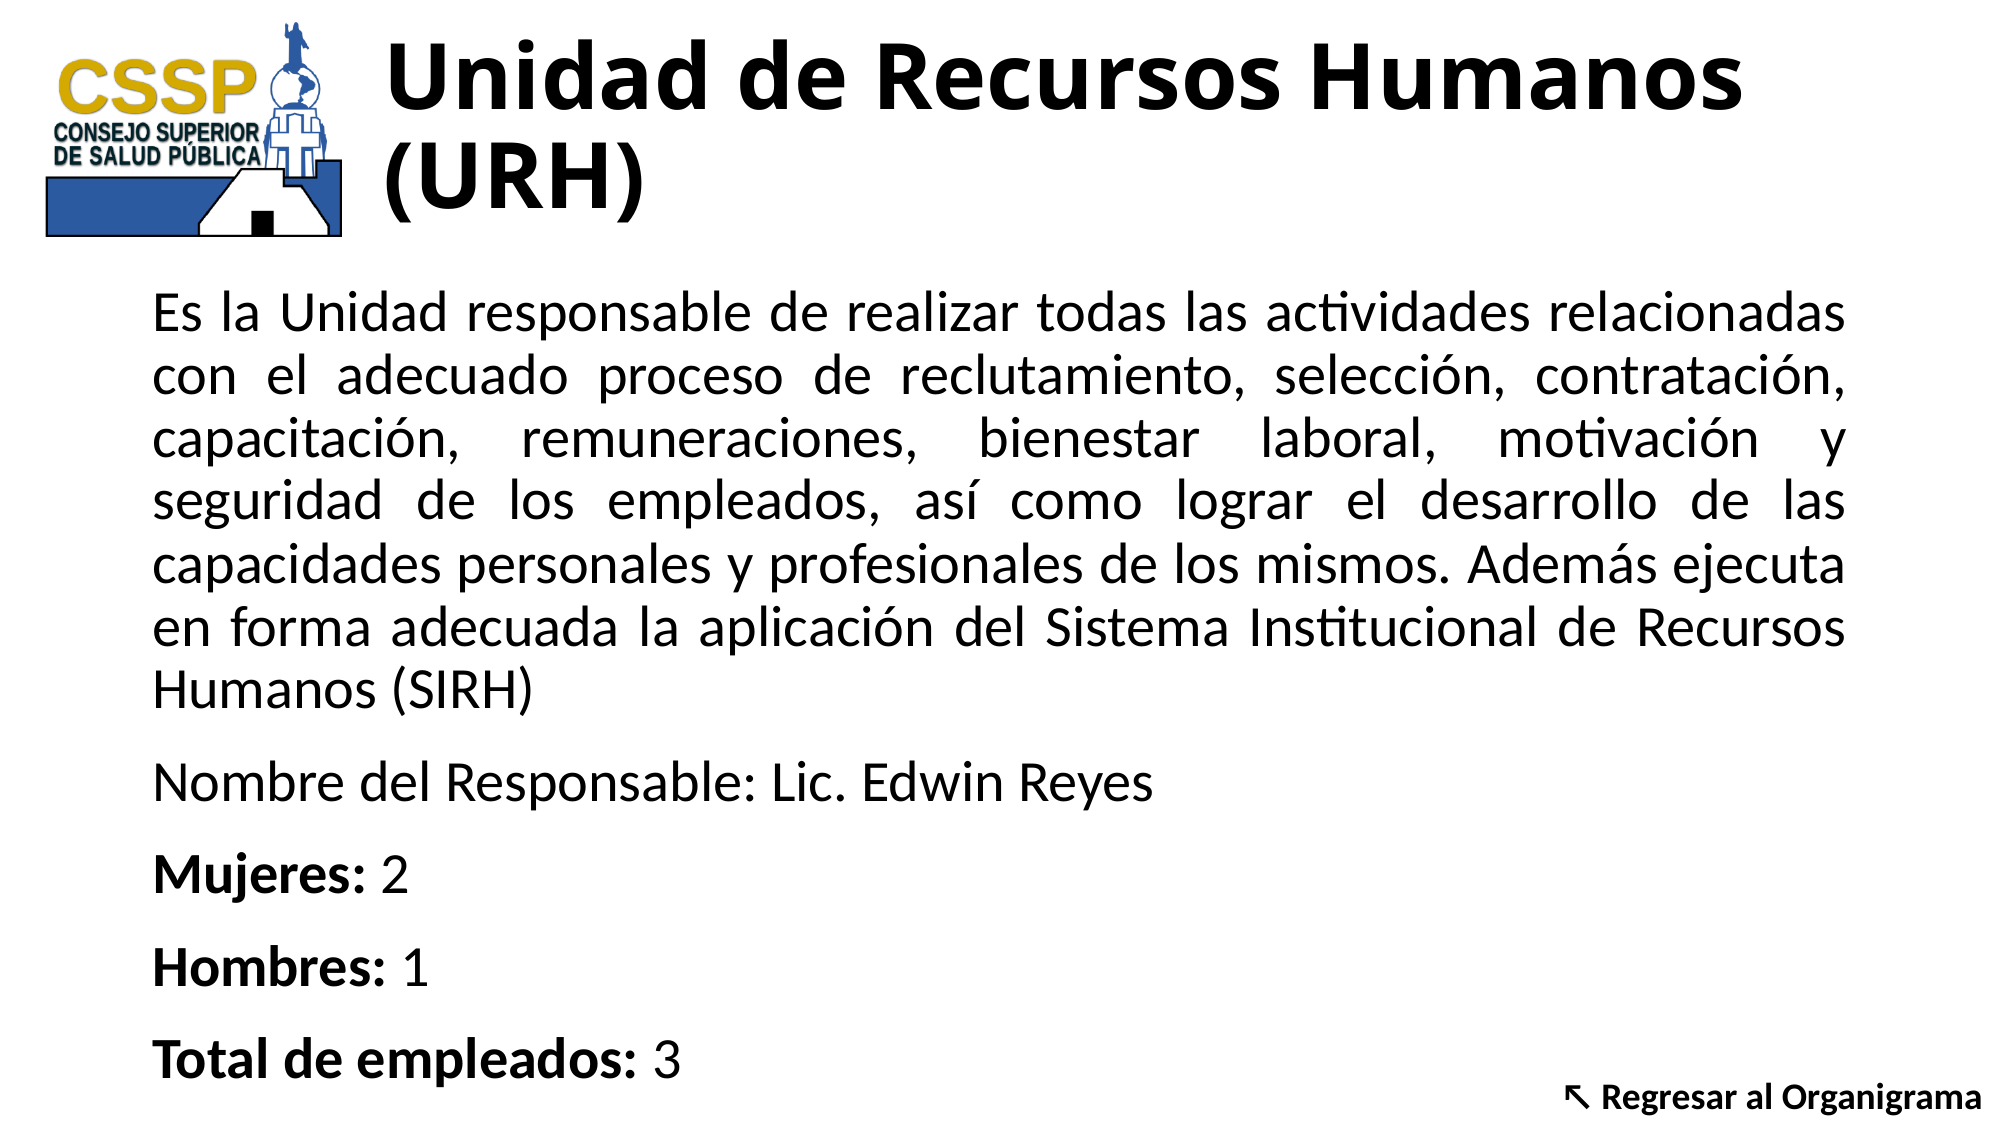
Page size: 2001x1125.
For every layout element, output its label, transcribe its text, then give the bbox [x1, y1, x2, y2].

list Es la Unidad responsable de realizar todas las actividades relacionadas con el adecuado proceso de reclutamiento, selección, contratación, capacitación, remuneraciones, bienestar laboral, motivación y seguridad de los empleados, así como lograr el desarrollo de las capacidades personales y profesionales de los mismos. Además ejecuta en forma adecuada la aplicación del Sistema Institucional de Recursos Humanos (SIRH) Nombre del Responsable: Lic. Edwin Reyes Mujeres: 2 Hombres: 1 Total de empleados: 3 [137, 273, 1863, 1066]
text_box ↖ Regresar al Organigrama [1546, 1064, 1999, 1125]
title Unidad de Recursos Humanos (URH) [368, 22, 1863, 241]
picture [44, 22, 342, 237]
